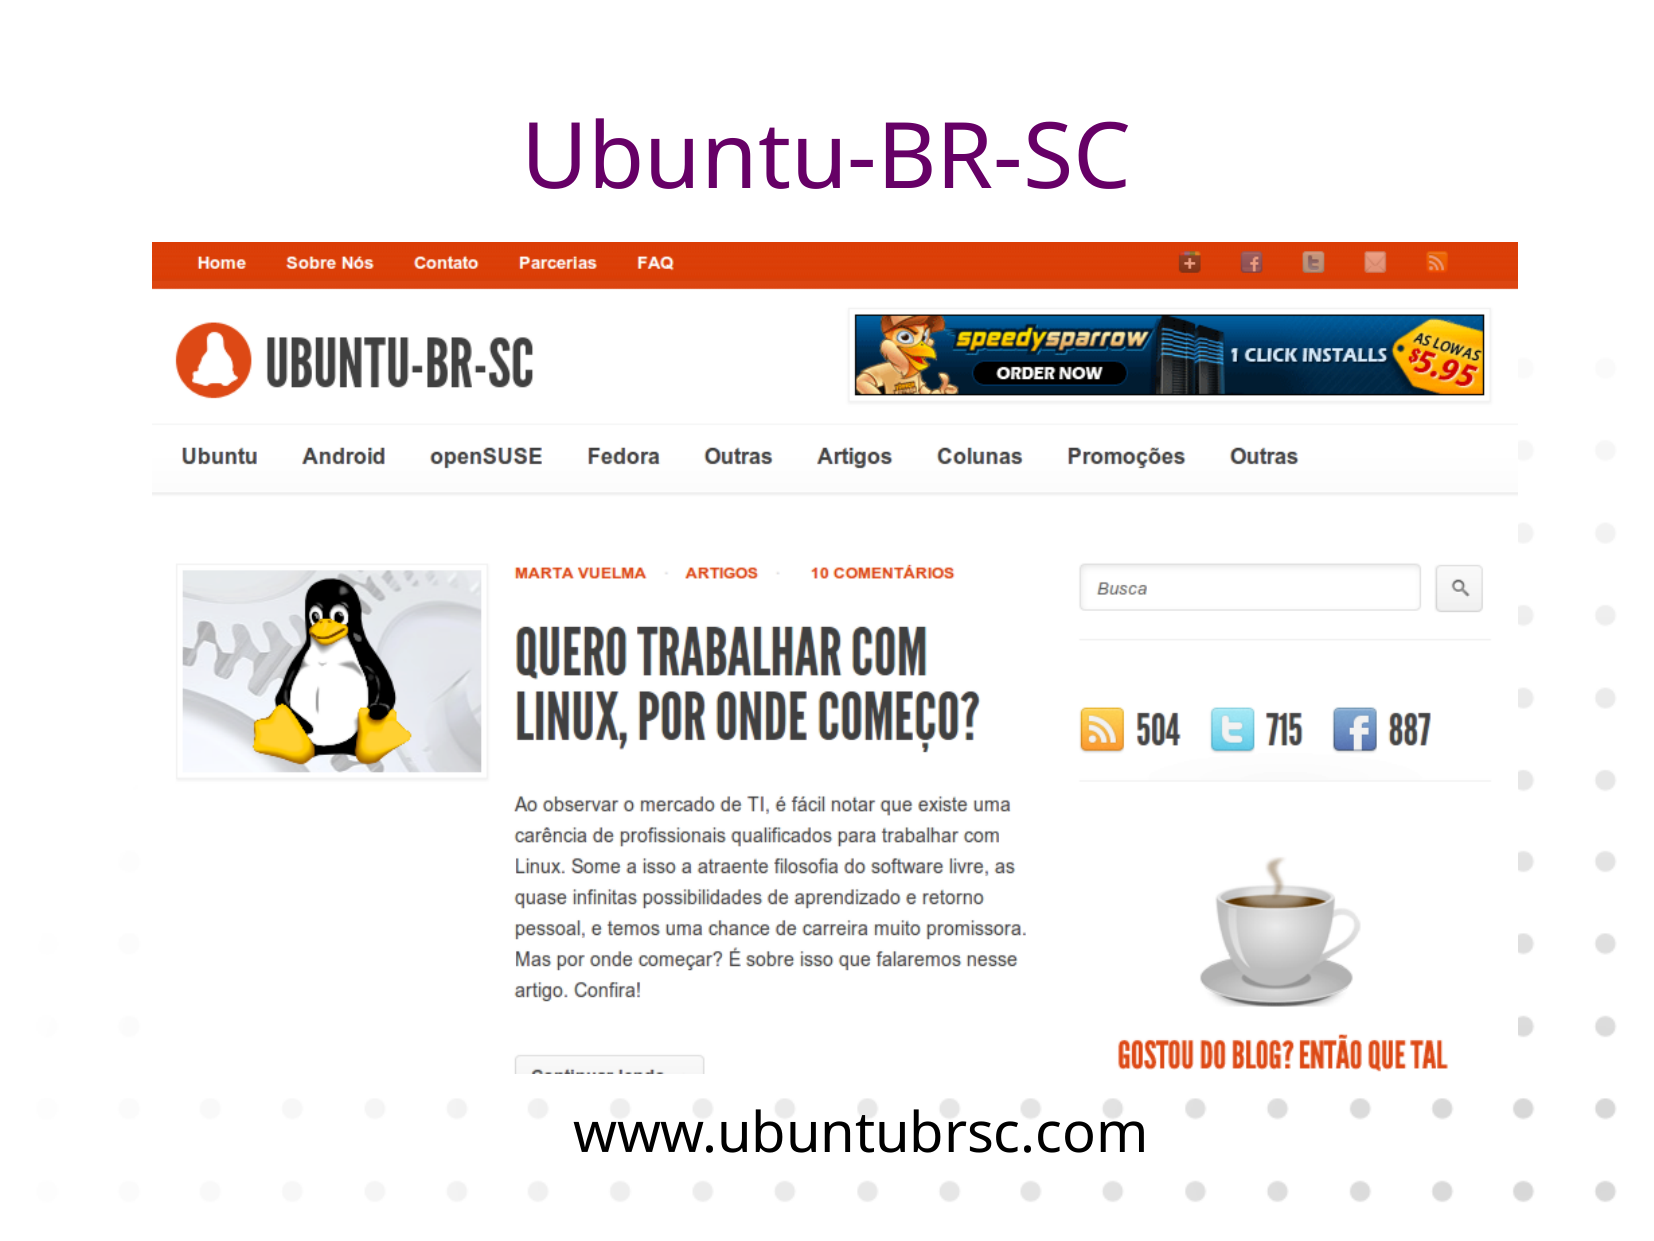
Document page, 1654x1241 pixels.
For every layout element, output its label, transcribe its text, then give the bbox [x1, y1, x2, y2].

picture [0, 0, 1654, 1241]
list www.ubuntubrsc.com [82, 1093, 1571, 1170]
title Ubuntu-BR-SC [82, 49, 1571, 257]
